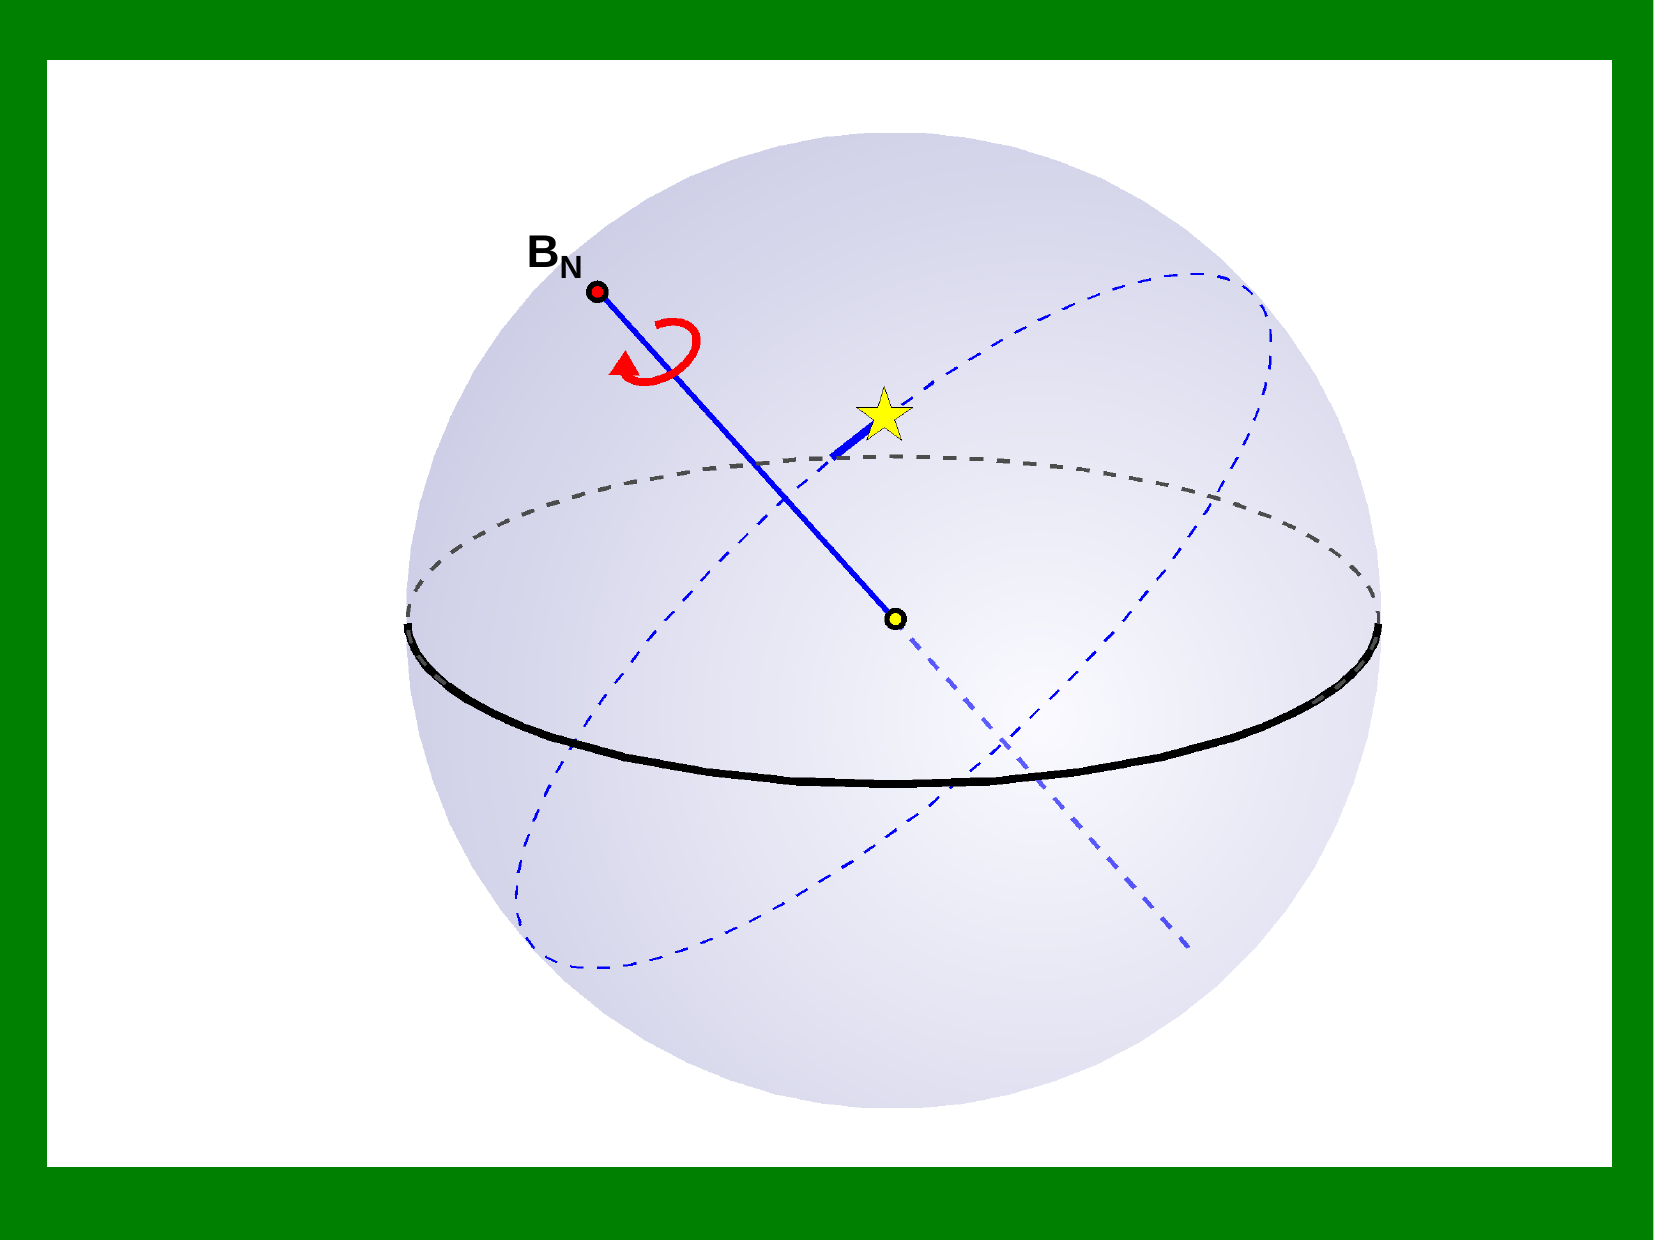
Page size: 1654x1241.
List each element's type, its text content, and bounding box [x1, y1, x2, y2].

text_box BN [511, 218, 598, 293]
picture [47, 60, 1612, 1168]
